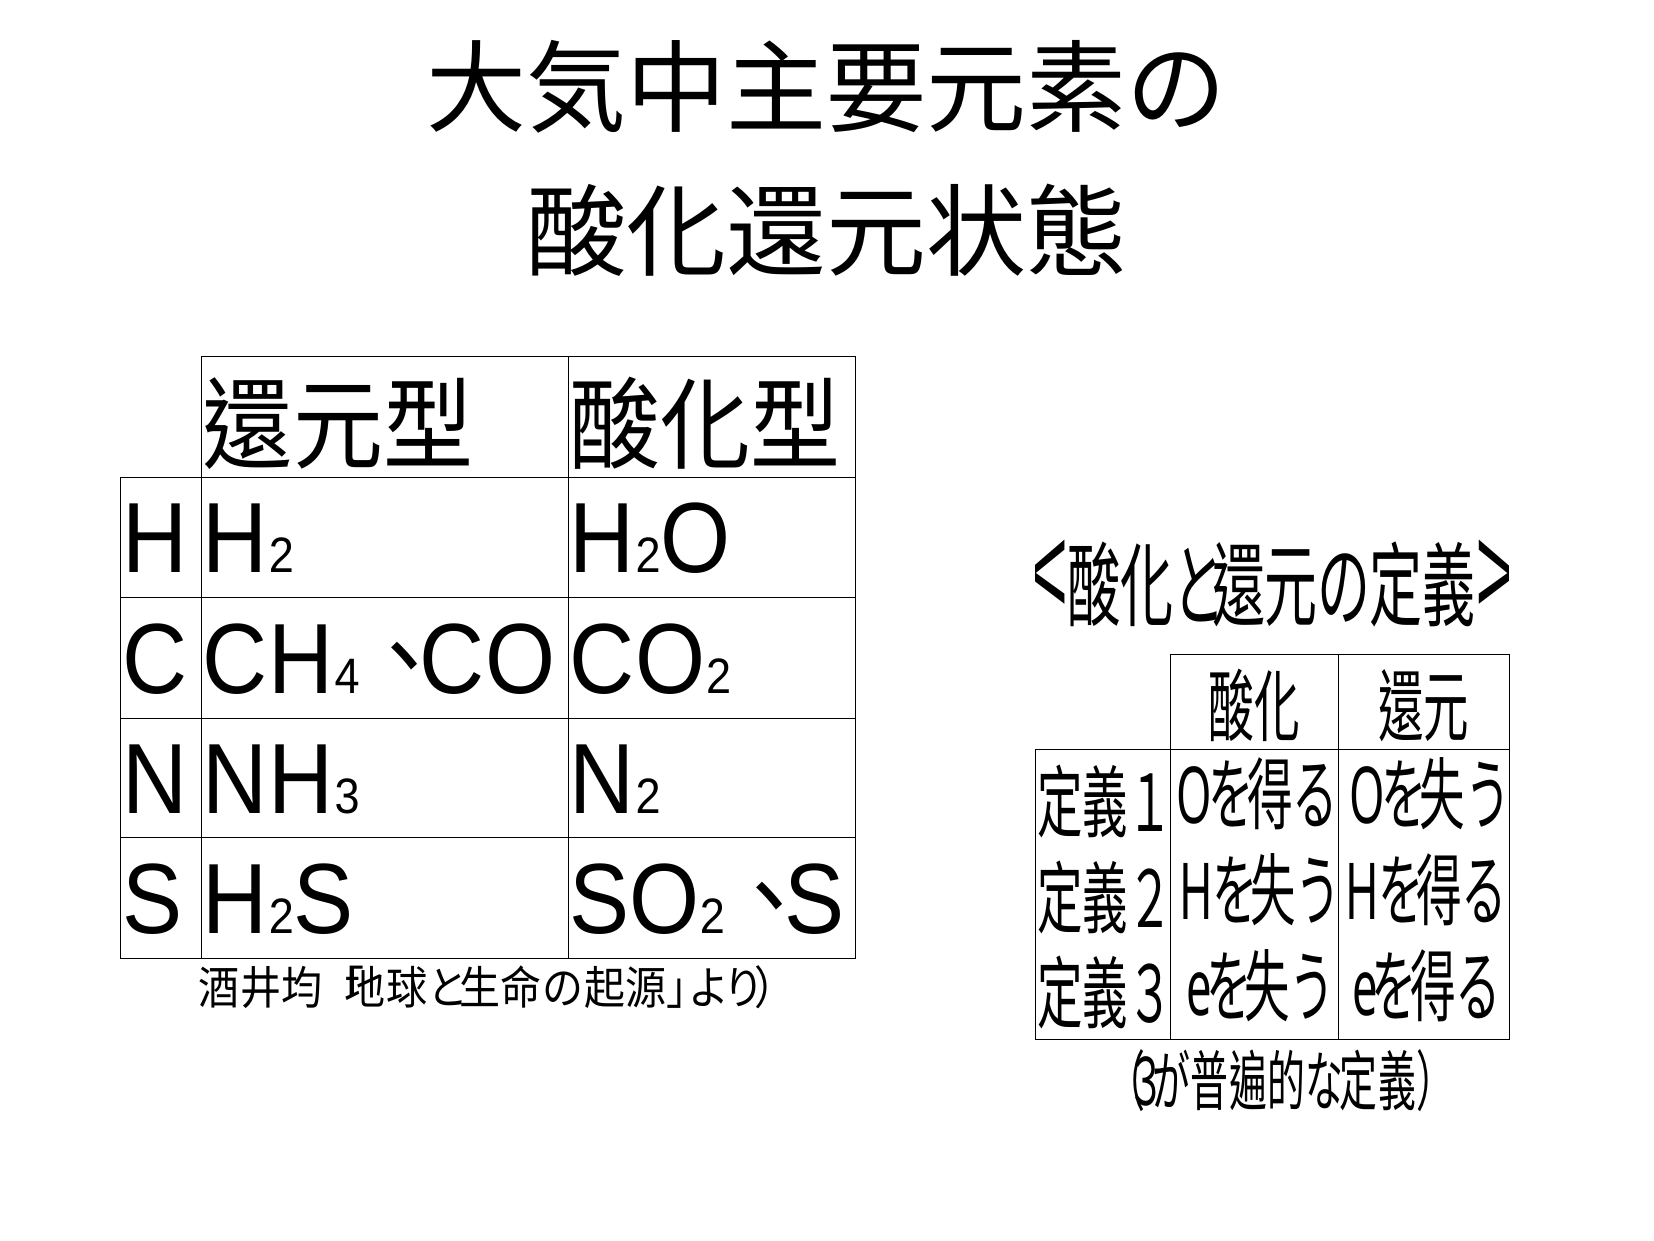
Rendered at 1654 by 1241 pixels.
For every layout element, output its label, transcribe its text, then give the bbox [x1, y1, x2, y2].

title 大気中主要元素の 酸化還元状態 [82, 49, 1571, 257]
chart [118, 354, 1654, 1123]
